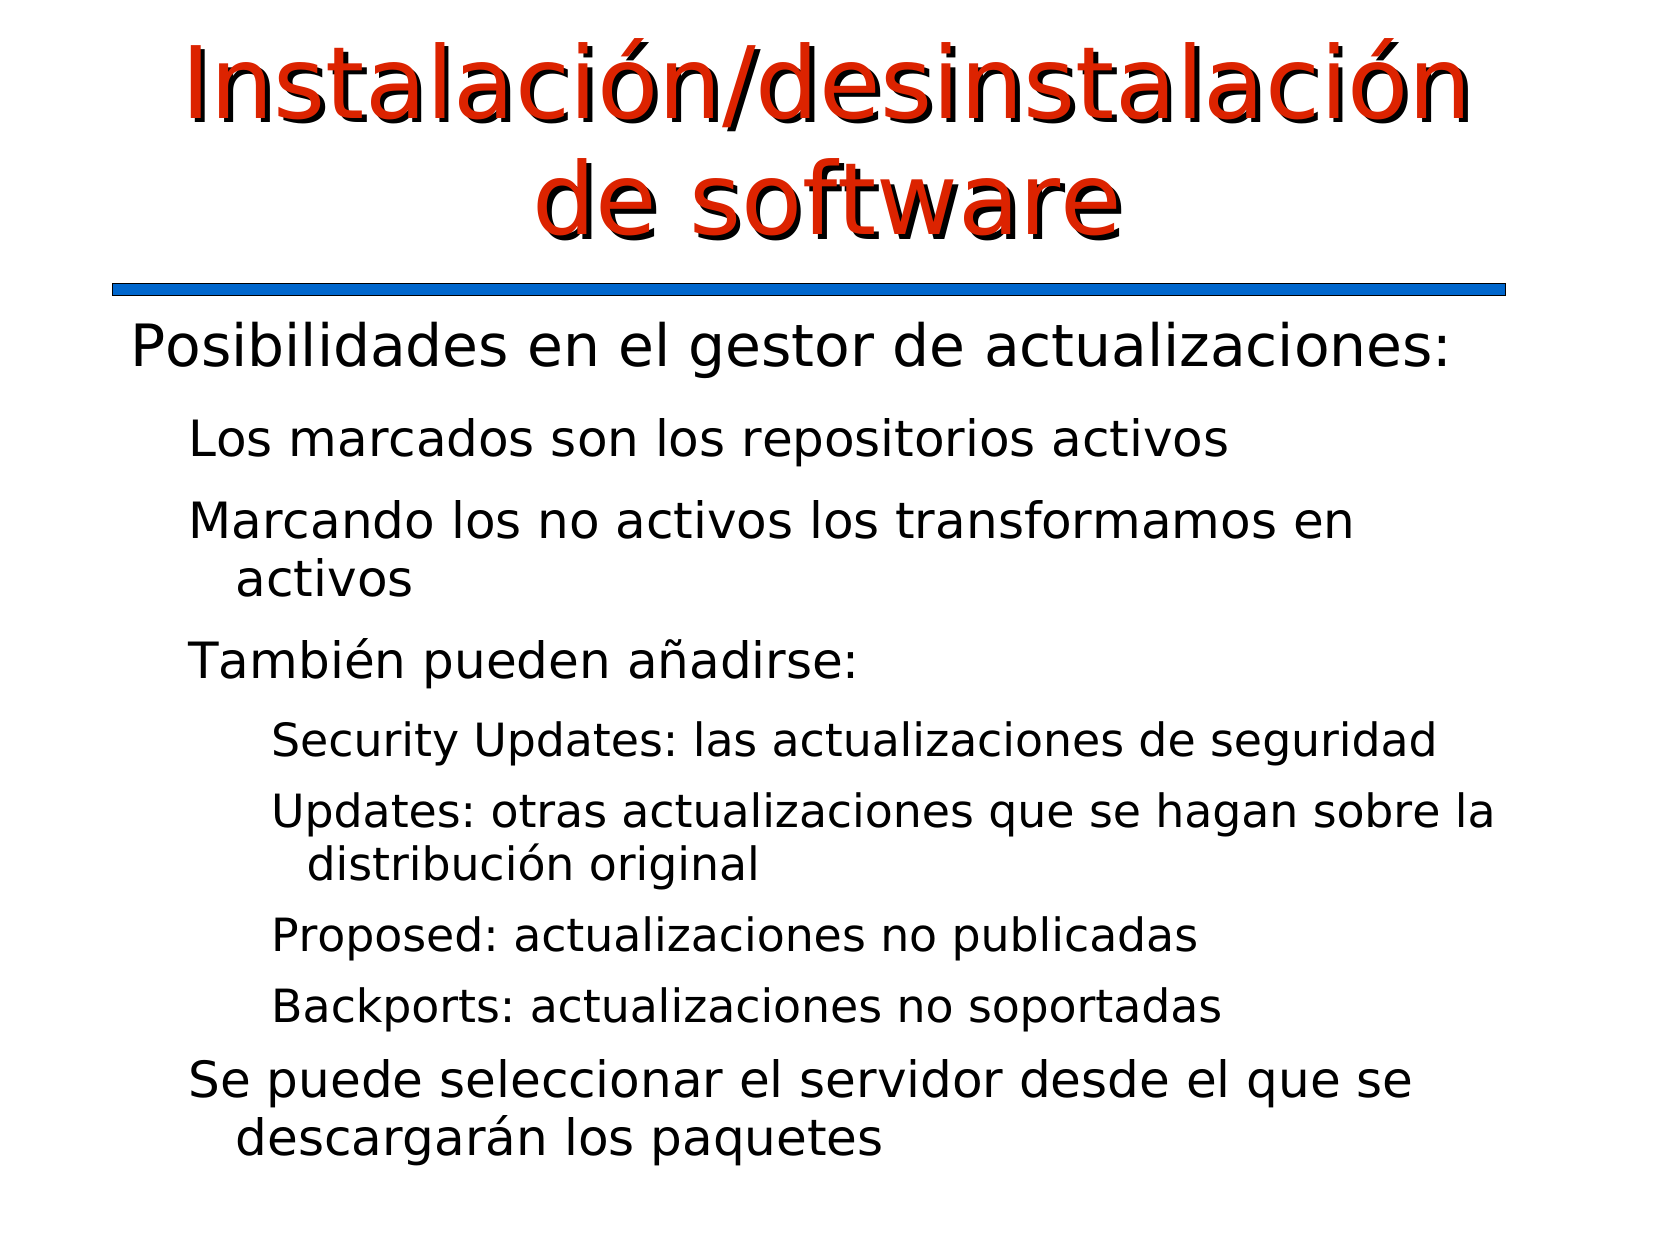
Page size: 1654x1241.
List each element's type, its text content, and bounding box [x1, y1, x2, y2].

title Instalación/desinstalación de software [121, 25, 1534, 258]
list Posibilidades en el gestor de actualizaciones: Los marcados son los repositorios activos Marcando los no activos los transformamos en activos También pueden añadirse: Security Updates: las actualizaciones de seguridad Updates: otras actualizaciones que se hagan sobre la distribución original Proposed: actualizaciones no publicadas Backports: actualizaciones no soportadas Se puede seleccionar el servidor desde el que se descargarán los paquetes [94, 312, 1506, 1236]
